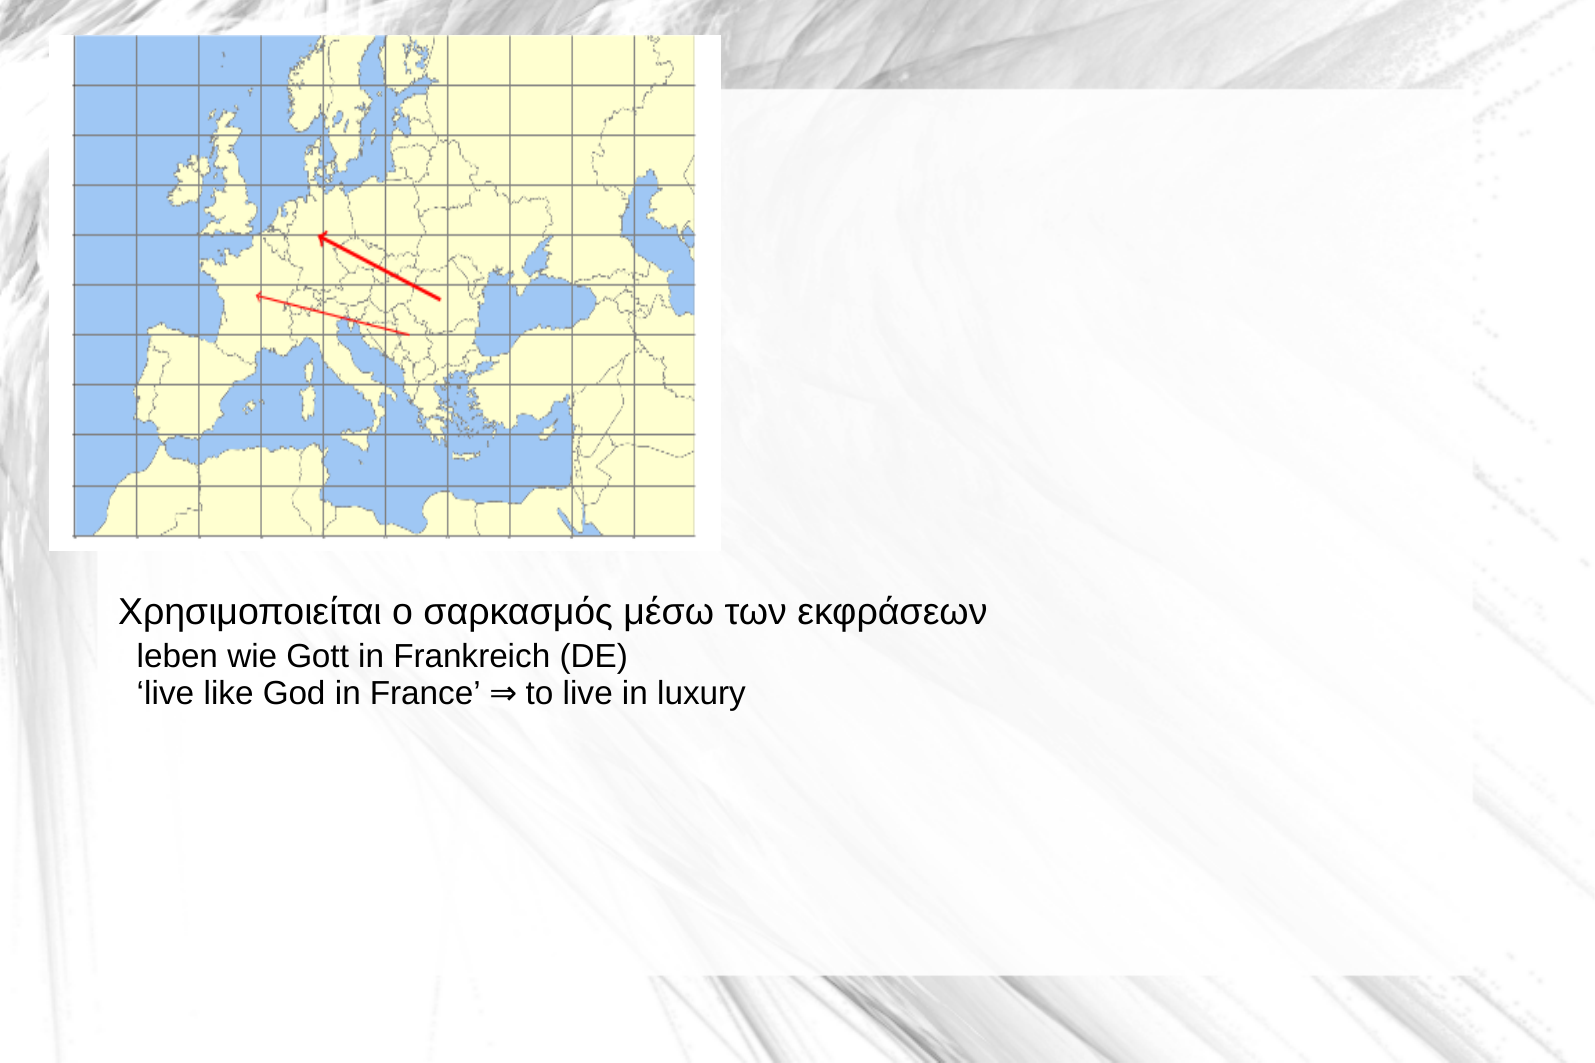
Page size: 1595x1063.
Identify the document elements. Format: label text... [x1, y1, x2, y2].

text_box Χρησιμοποιείται ο σαρκασμός μέσω των εκφράσεων [118, 590, 992, 633]
picture [49, 35, 721, 551]
text_box leben wie Gott in Frankreich (DE) ‘live like God in France’ ⇒ to live in luxury [136, 637, 1052, 750]
